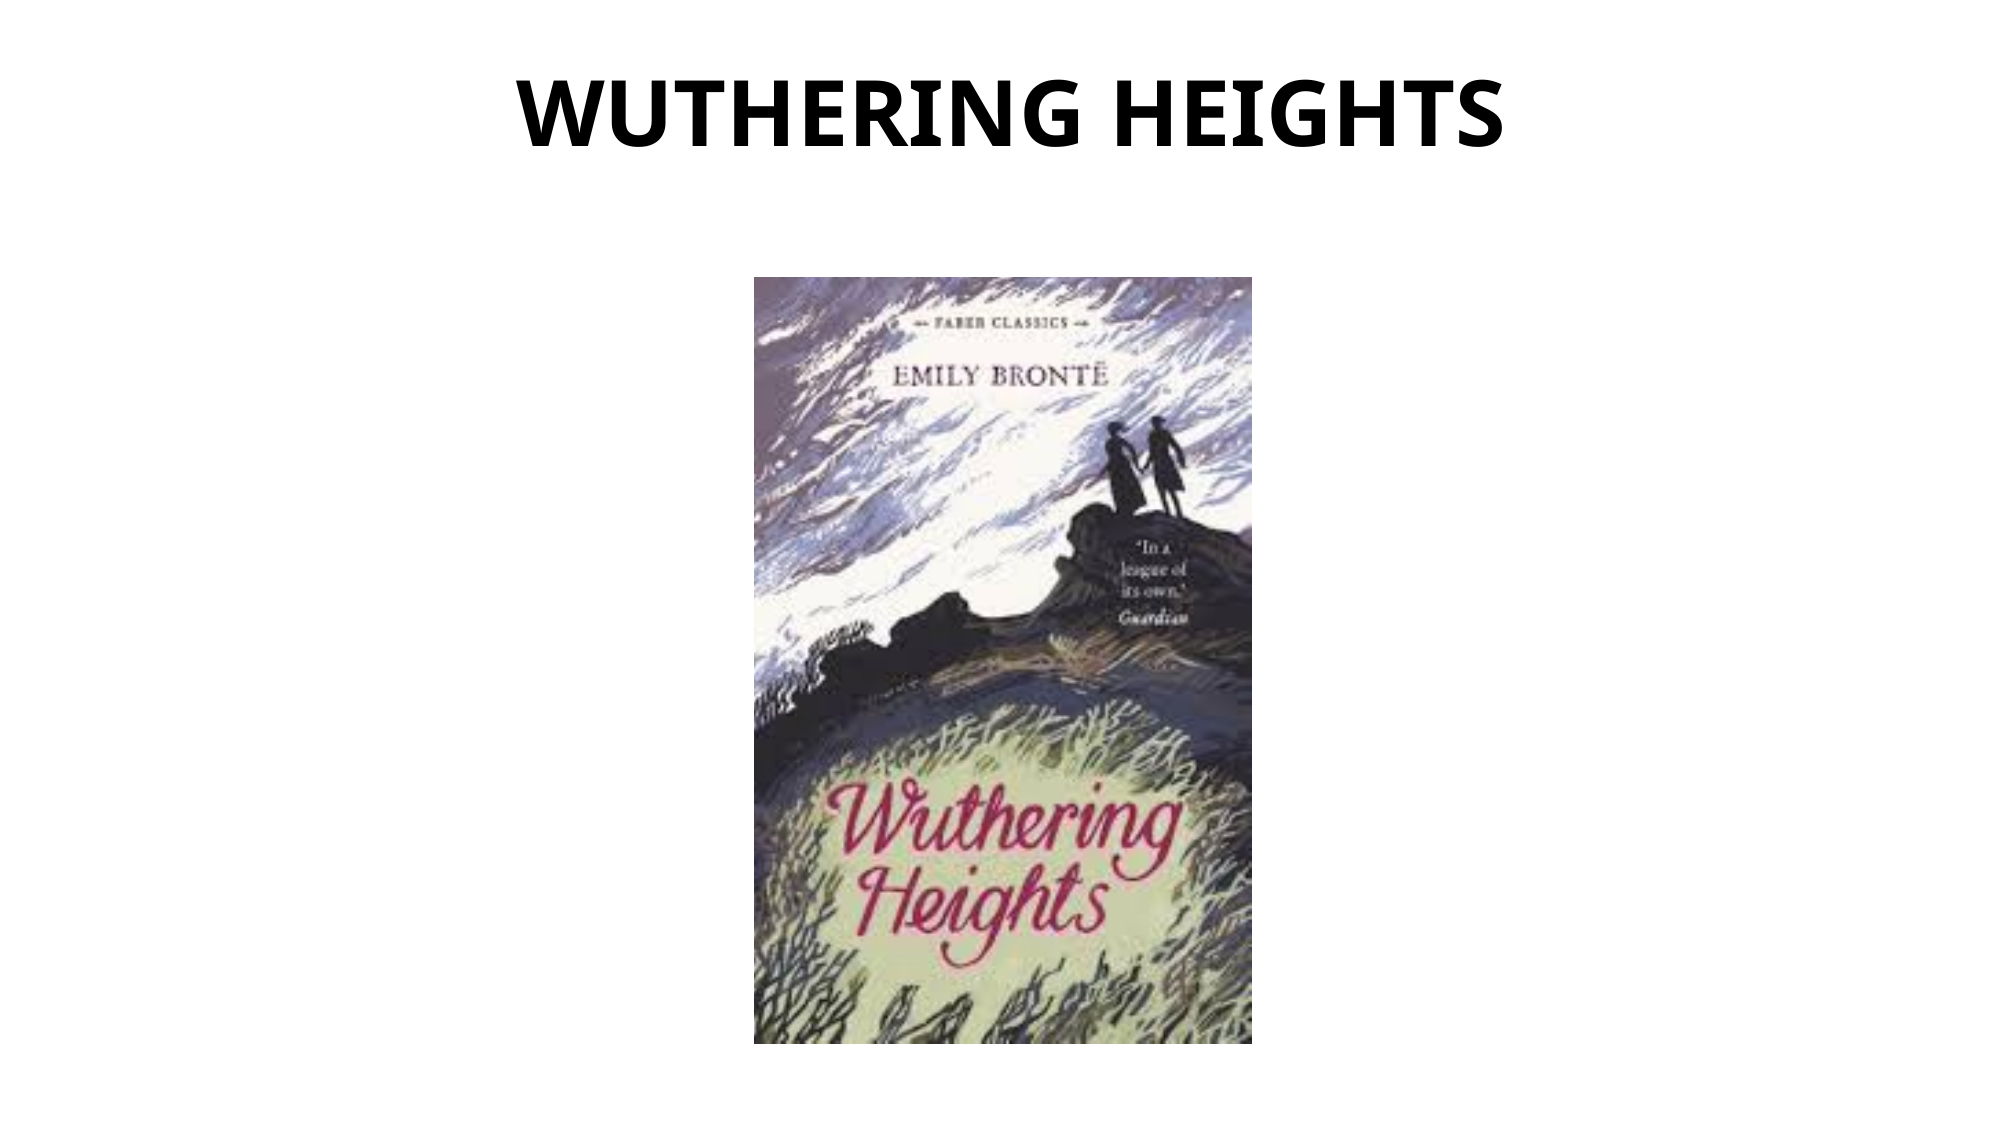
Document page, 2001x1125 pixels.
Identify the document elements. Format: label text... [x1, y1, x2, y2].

title WUTHERING HEIGHTS [137, 59, 1863, 278]
picture [754, 277, 1252, 1044]
